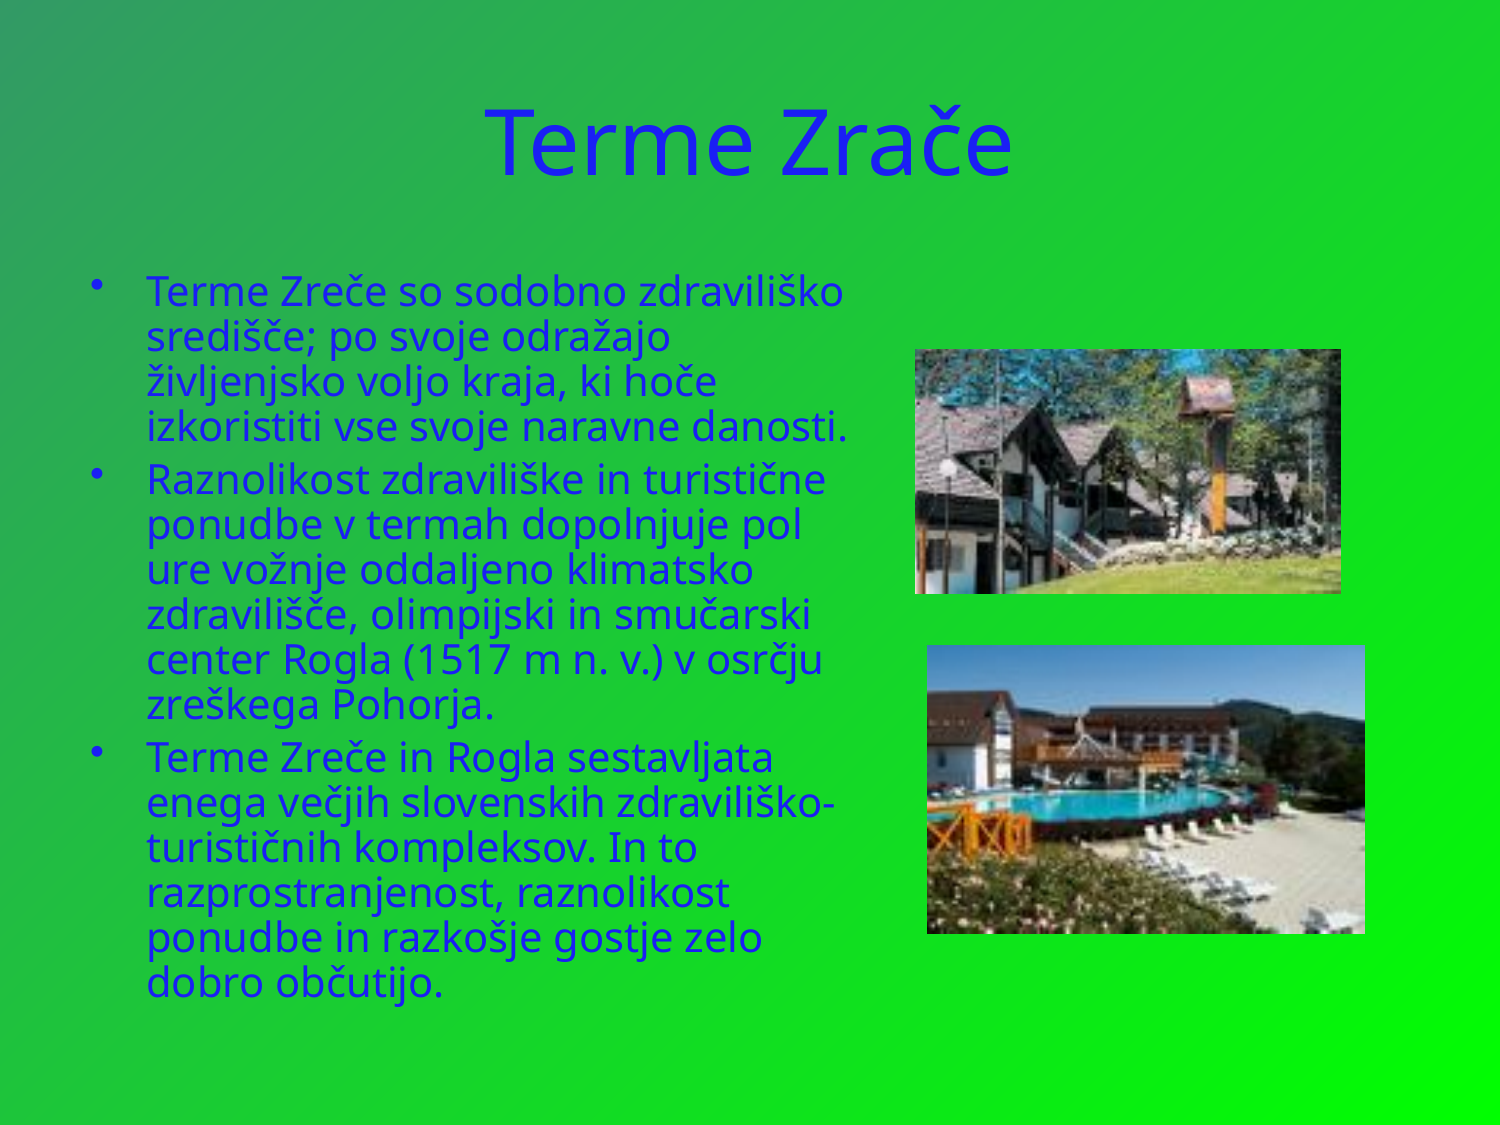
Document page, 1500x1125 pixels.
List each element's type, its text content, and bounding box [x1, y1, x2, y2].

picture [927, 645, 1365, 934]
picture [915, 349, 1341, 594]
title Terme Zrače [75, 45, 1425, 233]
list Terme Zreče so sodobno zdraviliško središče; po svoje odražajo življenjsko voljo kraja, ki hoče izkoristiti vse svoje naravne danosti. Raznolikost zdraviliške in turistične ponudbe v termah dopolnjuje pol ure vožnje oddaljeno klimatsko zdravilišče, olimpijski in smučarski center Rogla (1517 m n. v.) v osrčju zreškega Pohorja. Terme Zreče in Rogla sestavljata enega večjih slovenskih zdraviliško-turističnih kompleksov. In to razprostranjenost, raznolikost ponudbe in razkošje gostje zelo dobro občutijo. [75, 262, 880, 1094]
